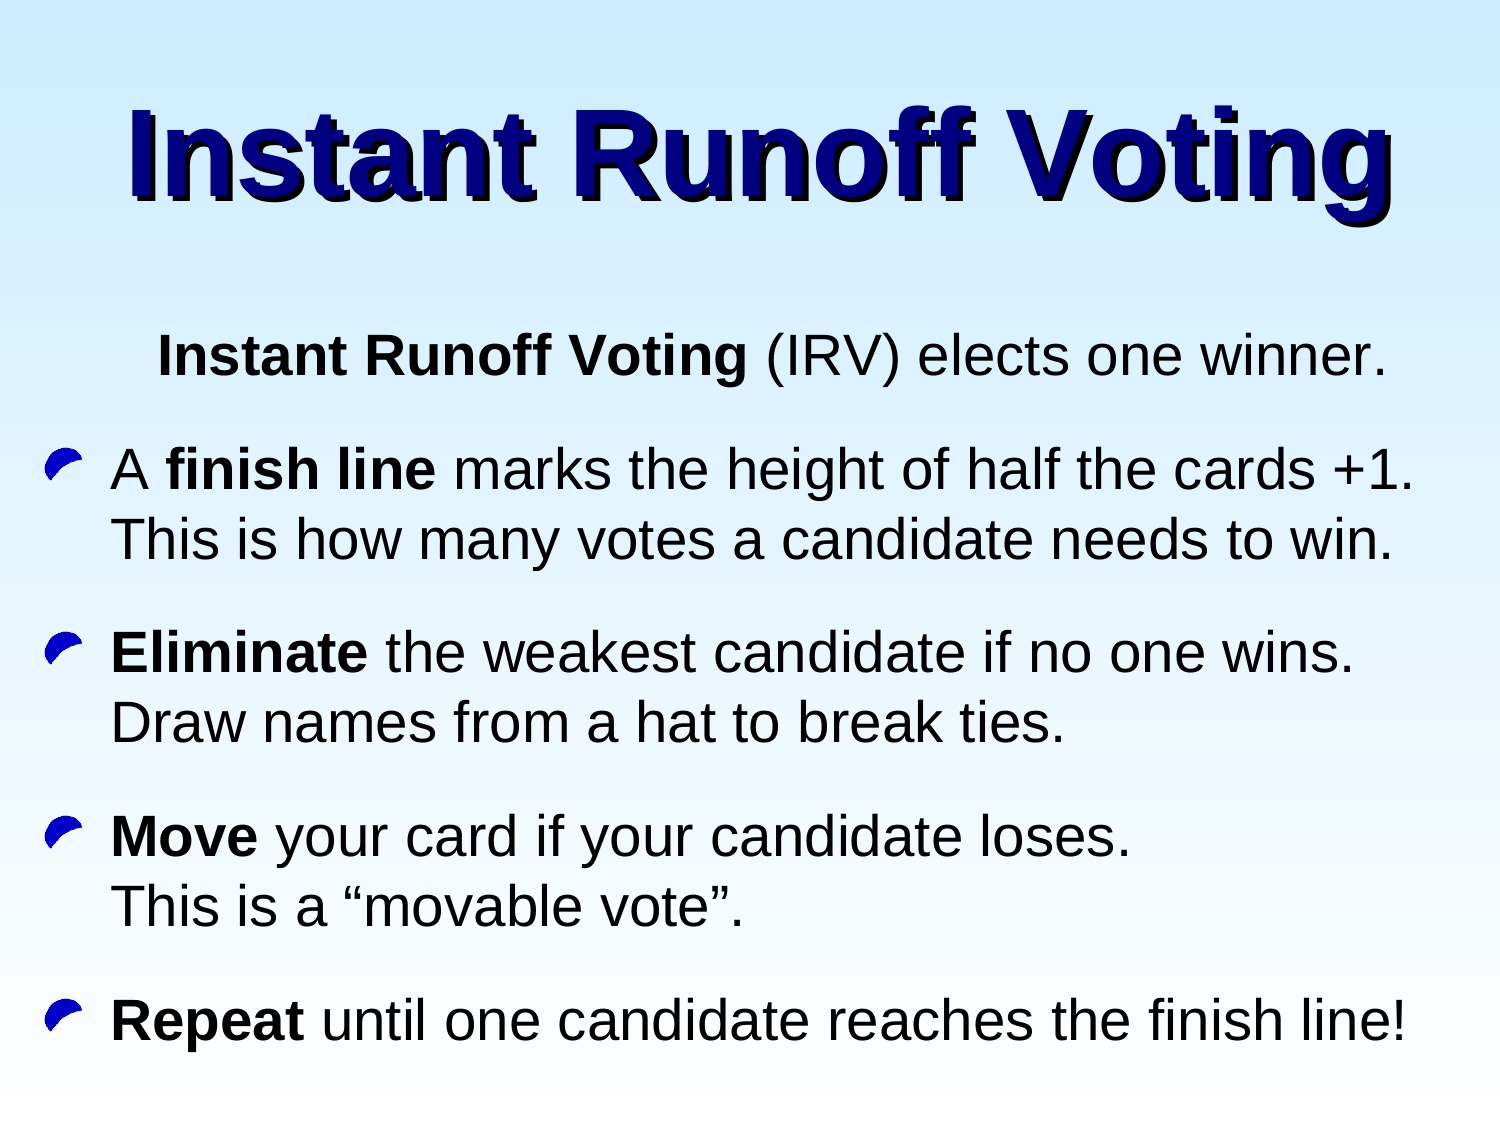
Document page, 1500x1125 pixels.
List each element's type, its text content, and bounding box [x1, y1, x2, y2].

title Instant Runoff Voting [0, 40, 1500, 266]
picture [43, 995, 86, 1038]
picture [43, 812, 86, 855]
picture [43, 628, 86, 671]
picture [43, 444, 86, 487]
text_box Instant Runoff Voting (IRV) elects one winner. A finish line marks the height of half the cards +1. This is how many votes a candidate needs to win. Eliminate the weakest candidate if no one wins. Draw names from a hat to break ties. Move your card if your candidate loses. This is a “movable vote”. Repeat until one candidate reaches the finish line! [0, 317, 1500, 1102]
